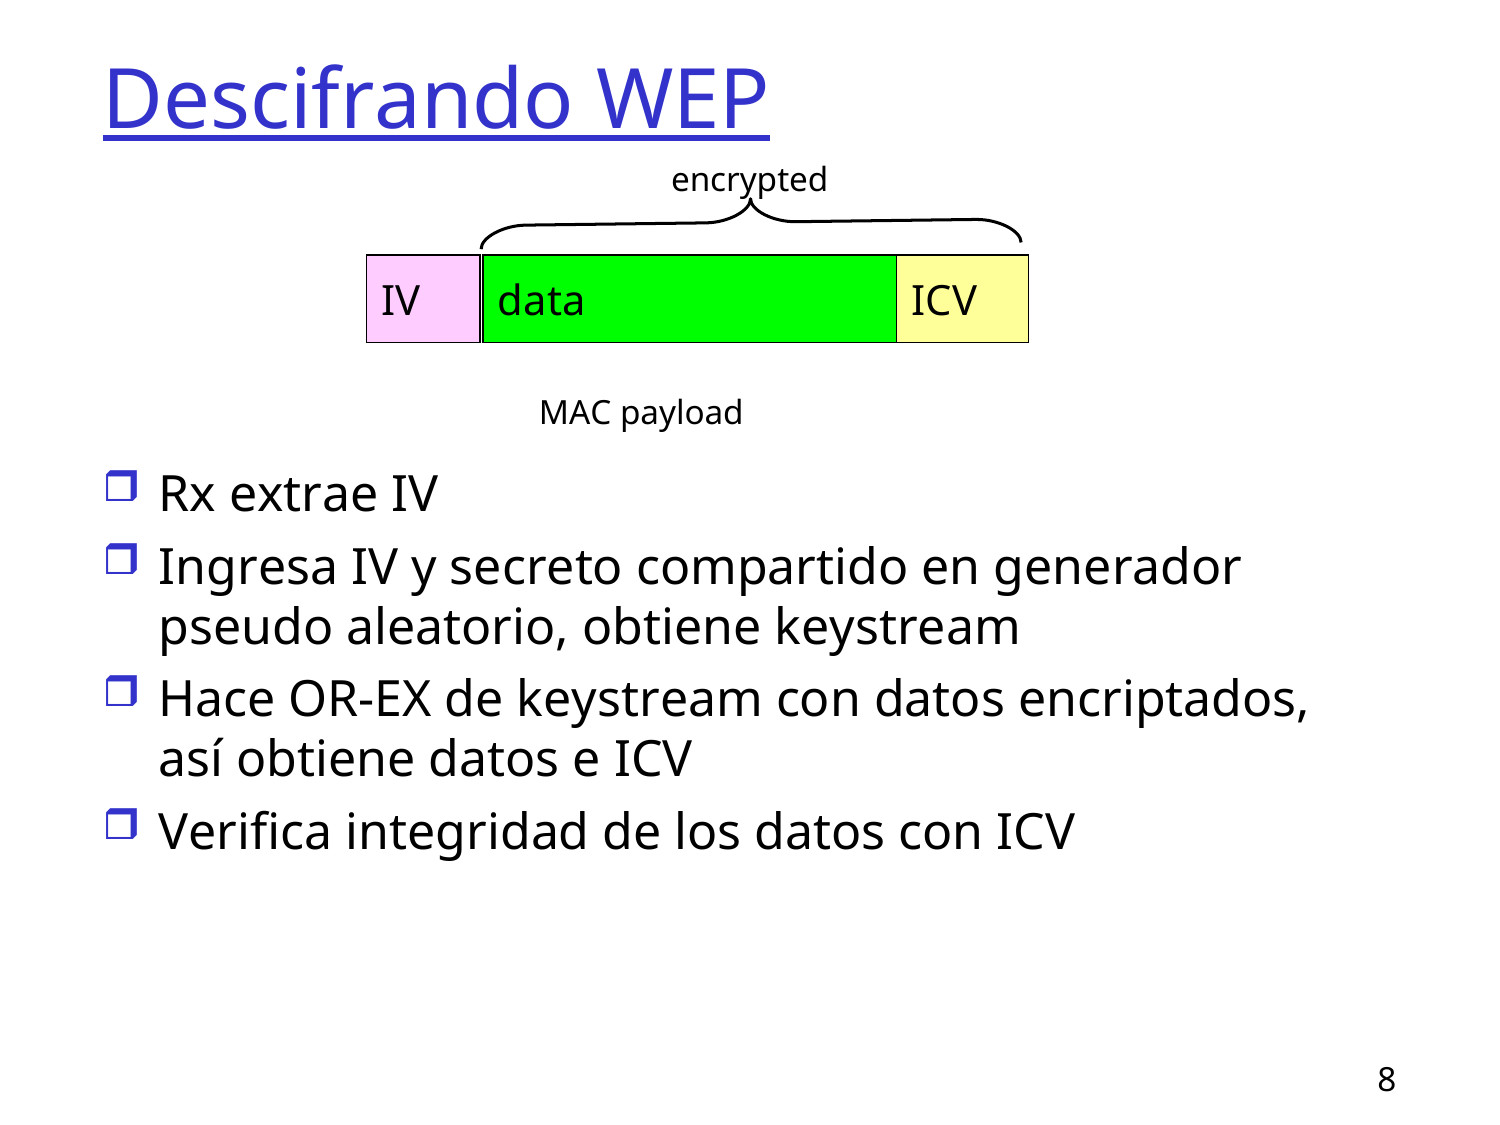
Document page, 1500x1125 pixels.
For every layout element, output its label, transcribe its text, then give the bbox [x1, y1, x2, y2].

text_box MAC payload [524, 383, 760, 439]
title Descifrando WEP [87, 1, 1363, 190]
text_box ICV [896, 255, 1029, 343]
list Rx extrae IV Ingresa IV y secreto compartido en generador pseudo aleatorio, obtiene keystream Hace OR-EX de keystream con datos encriptados, así obtiene datos e ICV Verifica integridad de los datos con ICV [87, 454, 1363, 1026]
text_box data [483, 255, 896, 343]
text_box IV [366, 255, 481, 343]
text_box encrypted [656, 150, 844, 206]
